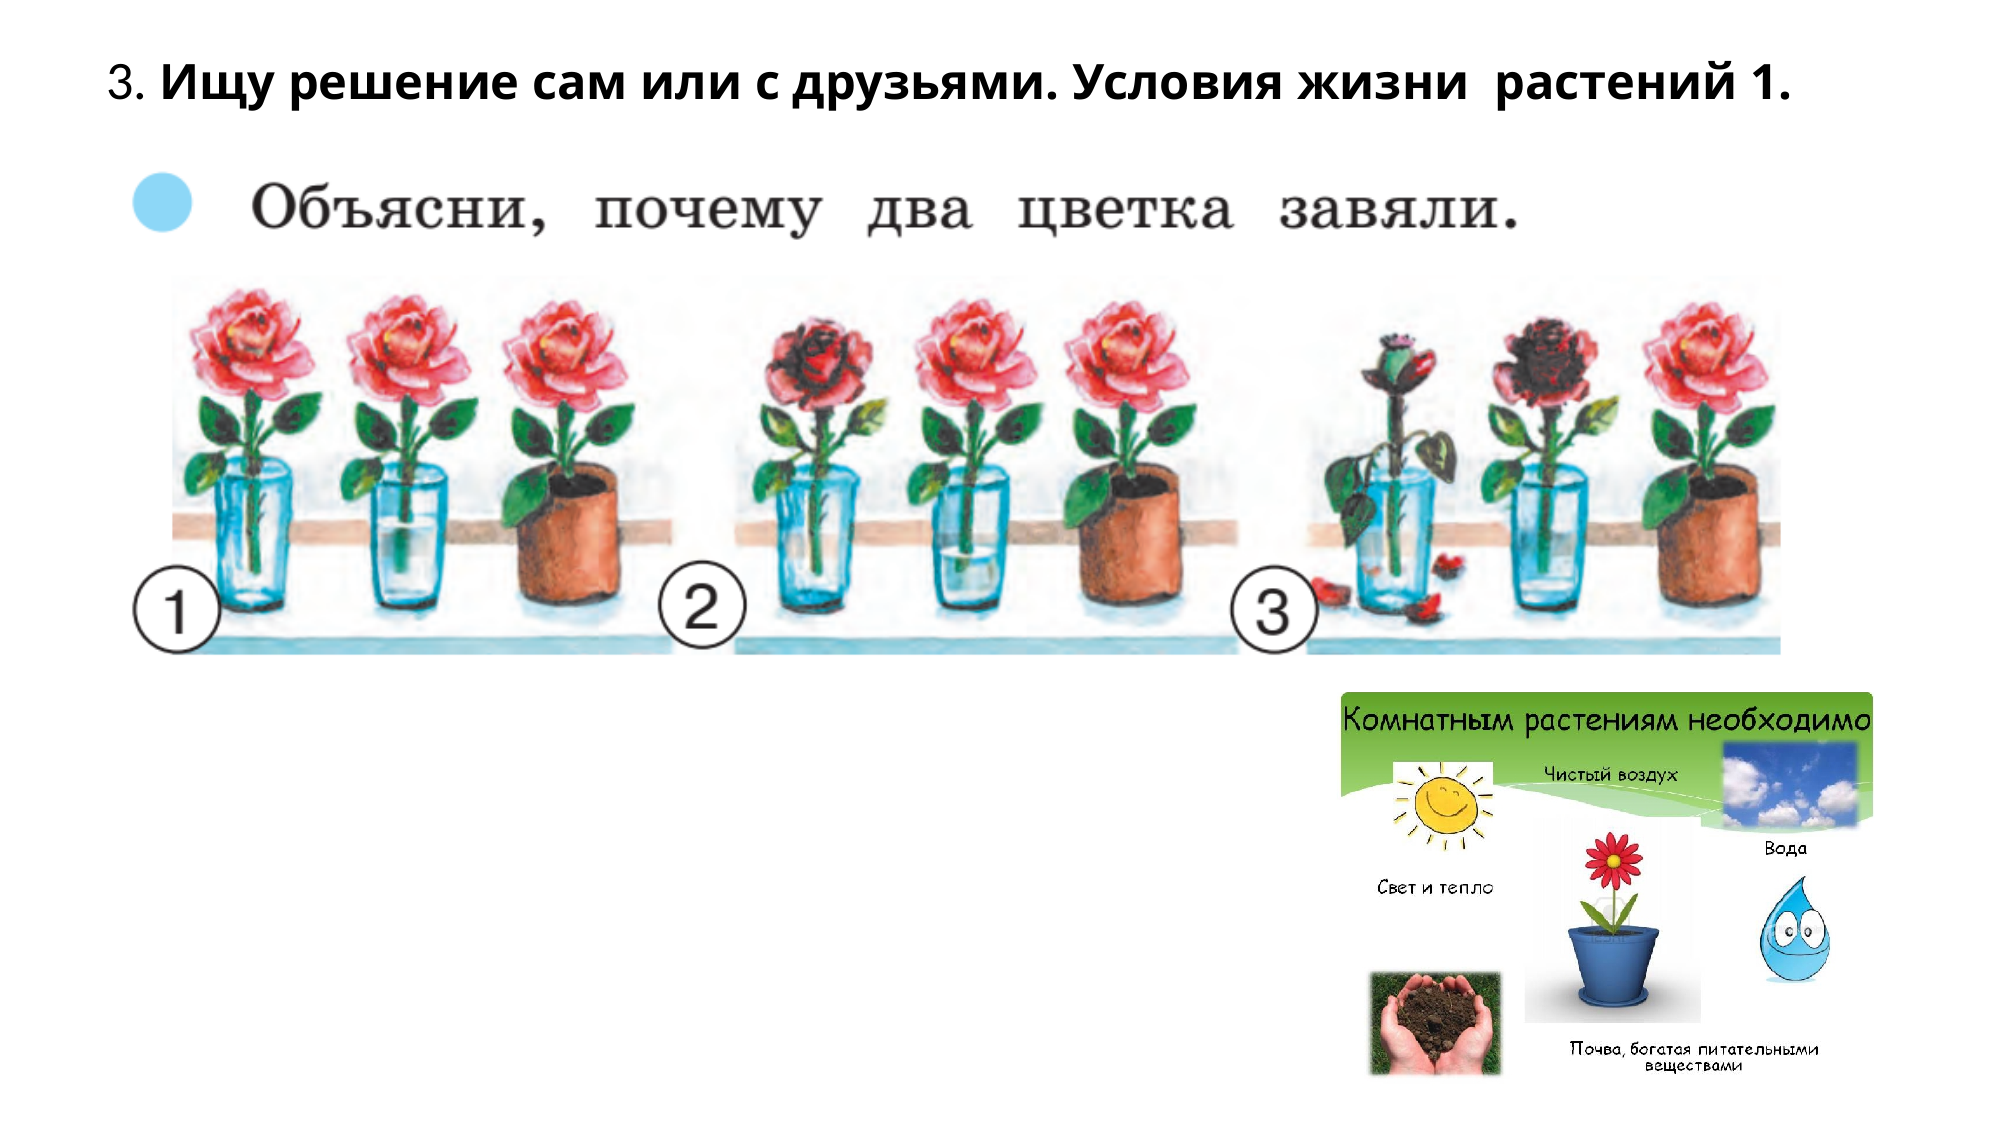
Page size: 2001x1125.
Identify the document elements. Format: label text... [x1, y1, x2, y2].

title 3. Ищу решение сам или с друзьями. Условия жизни растений 1. [91, 38, 1941, 125]
picture [70, 165, 1875, 683]
picture [1335, 692, 1875, 1087]
